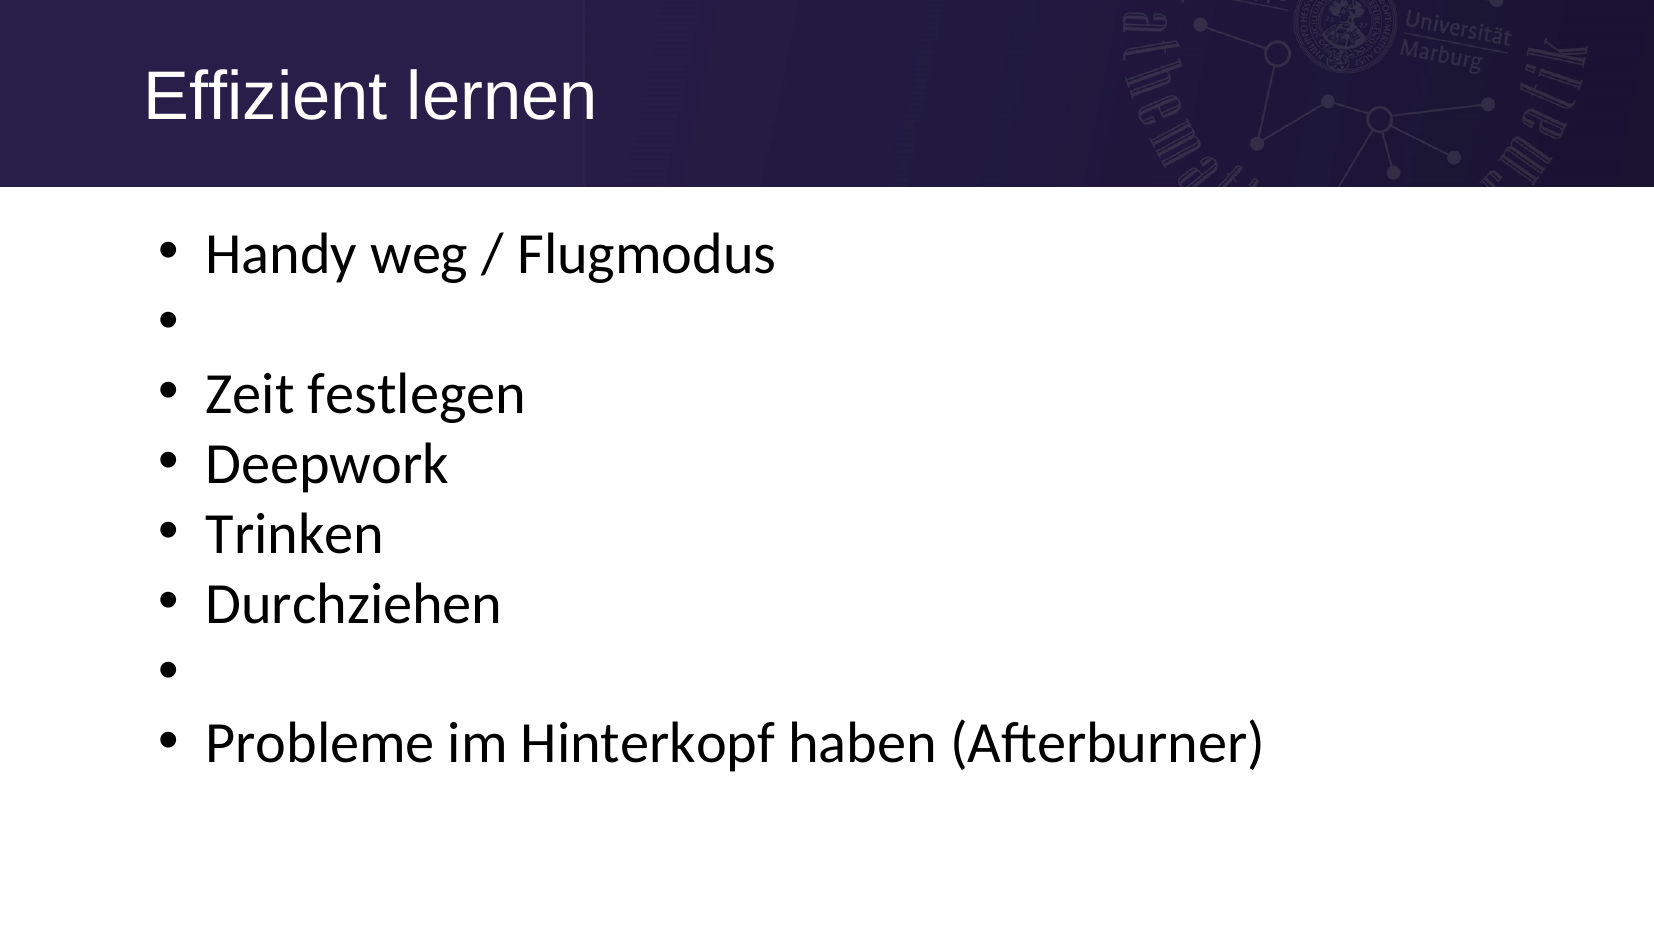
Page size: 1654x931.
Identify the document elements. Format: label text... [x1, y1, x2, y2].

picture [0, 0, 1654, 187]
text_box Handy weg / Flugmodus Zeit festlegen Deepwork Trinken Durchziehen Probleme im Hinterkopf haben (Afterburner) [143, 207, 1570, 788]
text_box Effizient lernen [143, 14, 1260, 170]
